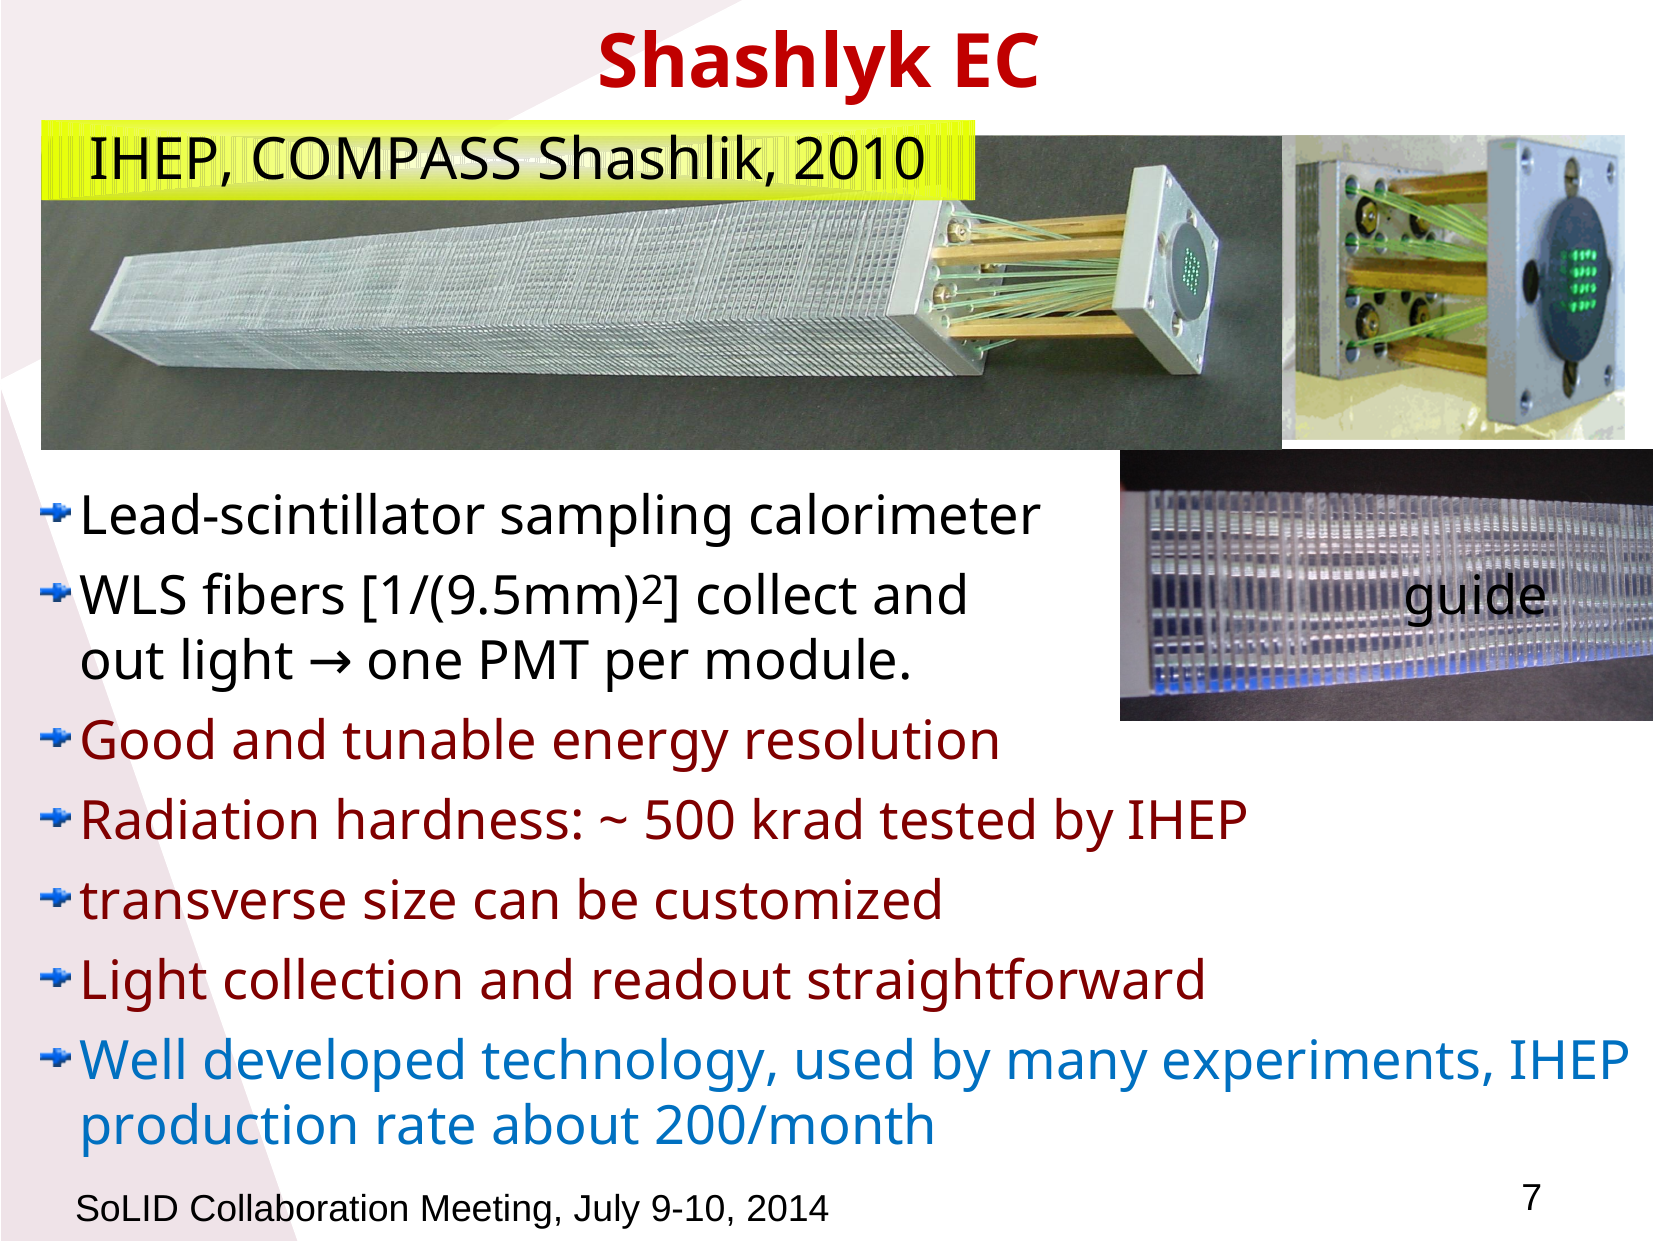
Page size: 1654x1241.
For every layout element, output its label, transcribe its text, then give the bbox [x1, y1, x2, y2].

title Shashlyk EC [68, 13, 1571, 134]
text_box IHEP, COMPASS Shashlik, 2010 [41, 120, 976, 201]
text_box Lead-scintillator sampling calorimeter WLS fibers [1/(9.5mm)2] collect and guide out light → one PMT per module. Good and tunable energy resolution Radiation hardness: ~ 500 krad tested by IHEP transverse size can be customized Light collection and readout straightforward Well developed technology, used by many experiments, IHEP production rate about 200/month [25, 472, 1649, 1163]
picture [41, 134, 1653, 721]
